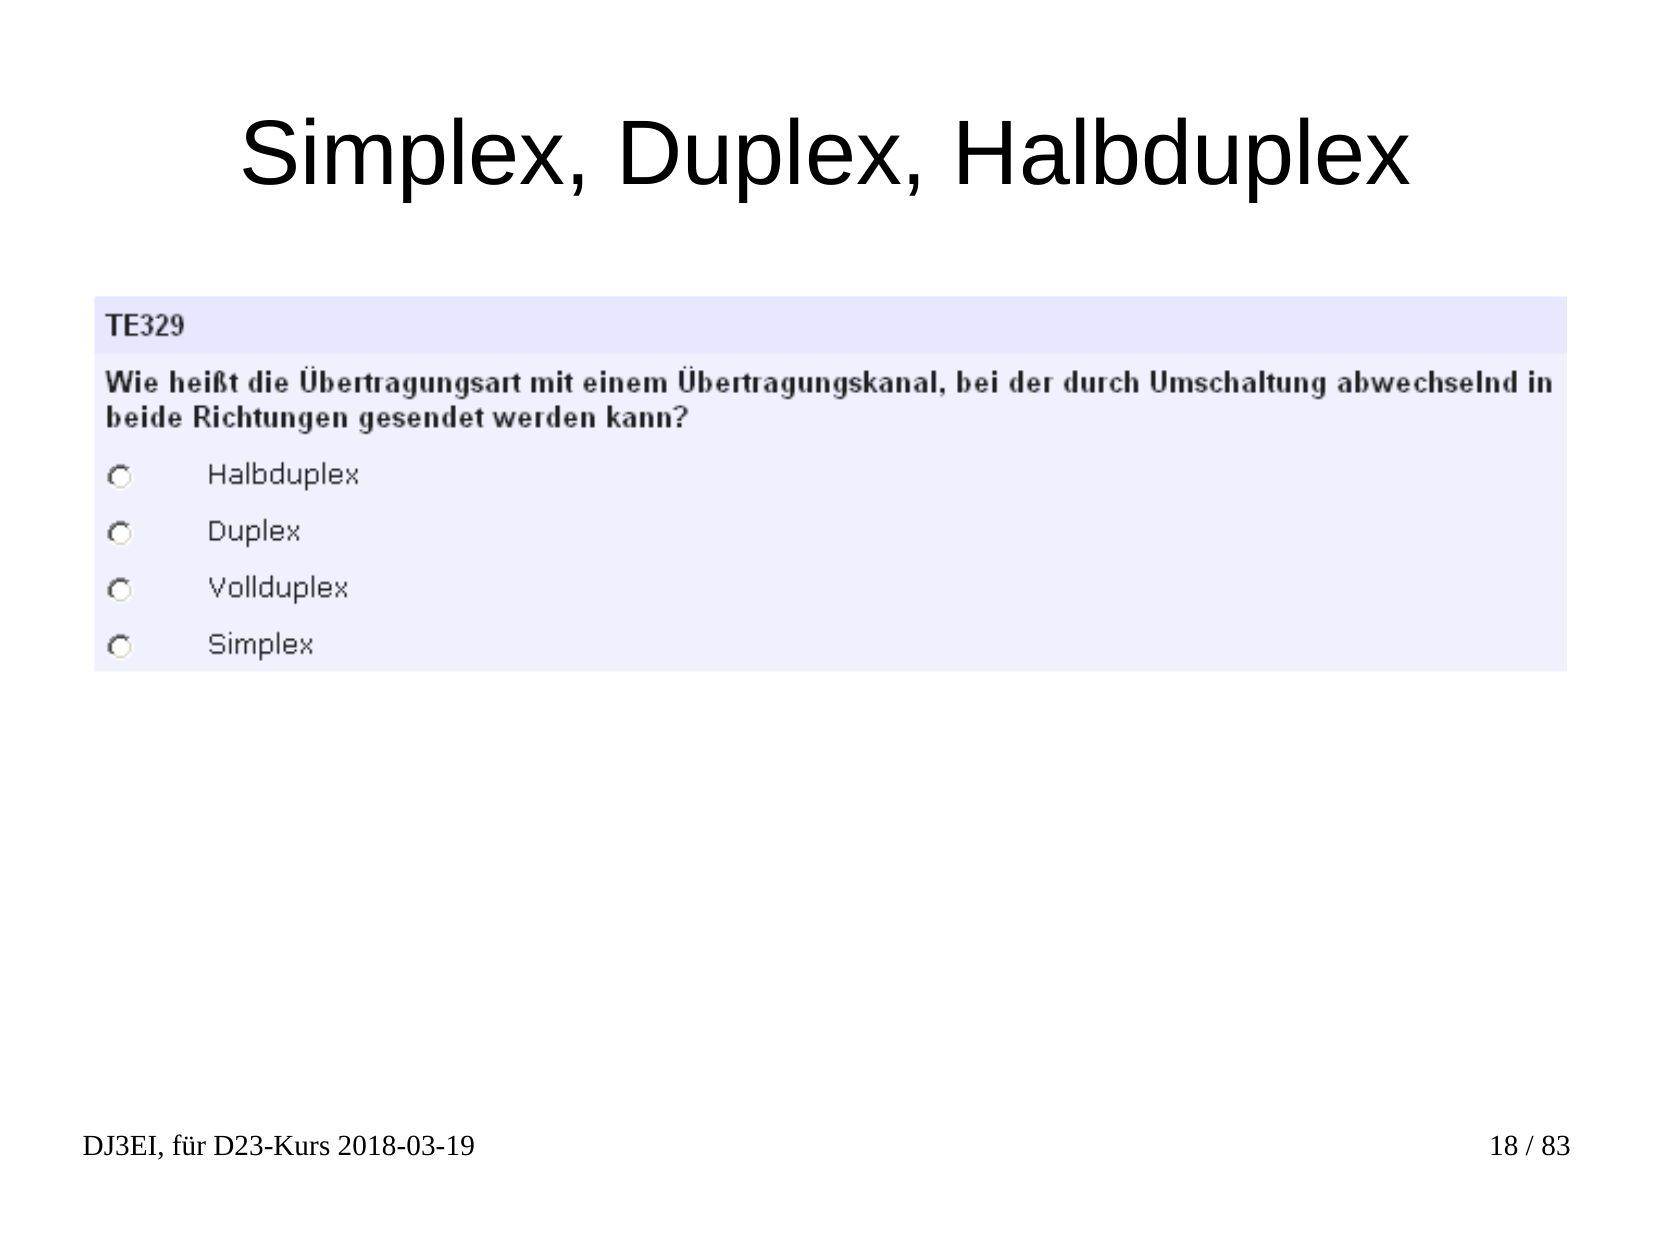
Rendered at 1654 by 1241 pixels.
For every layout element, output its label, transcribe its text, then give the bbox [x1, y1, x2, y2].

title Simplex, Duplex, Halbduplex [82, 49, 1571, 257]
picture [82, 295, 1567, 674]
